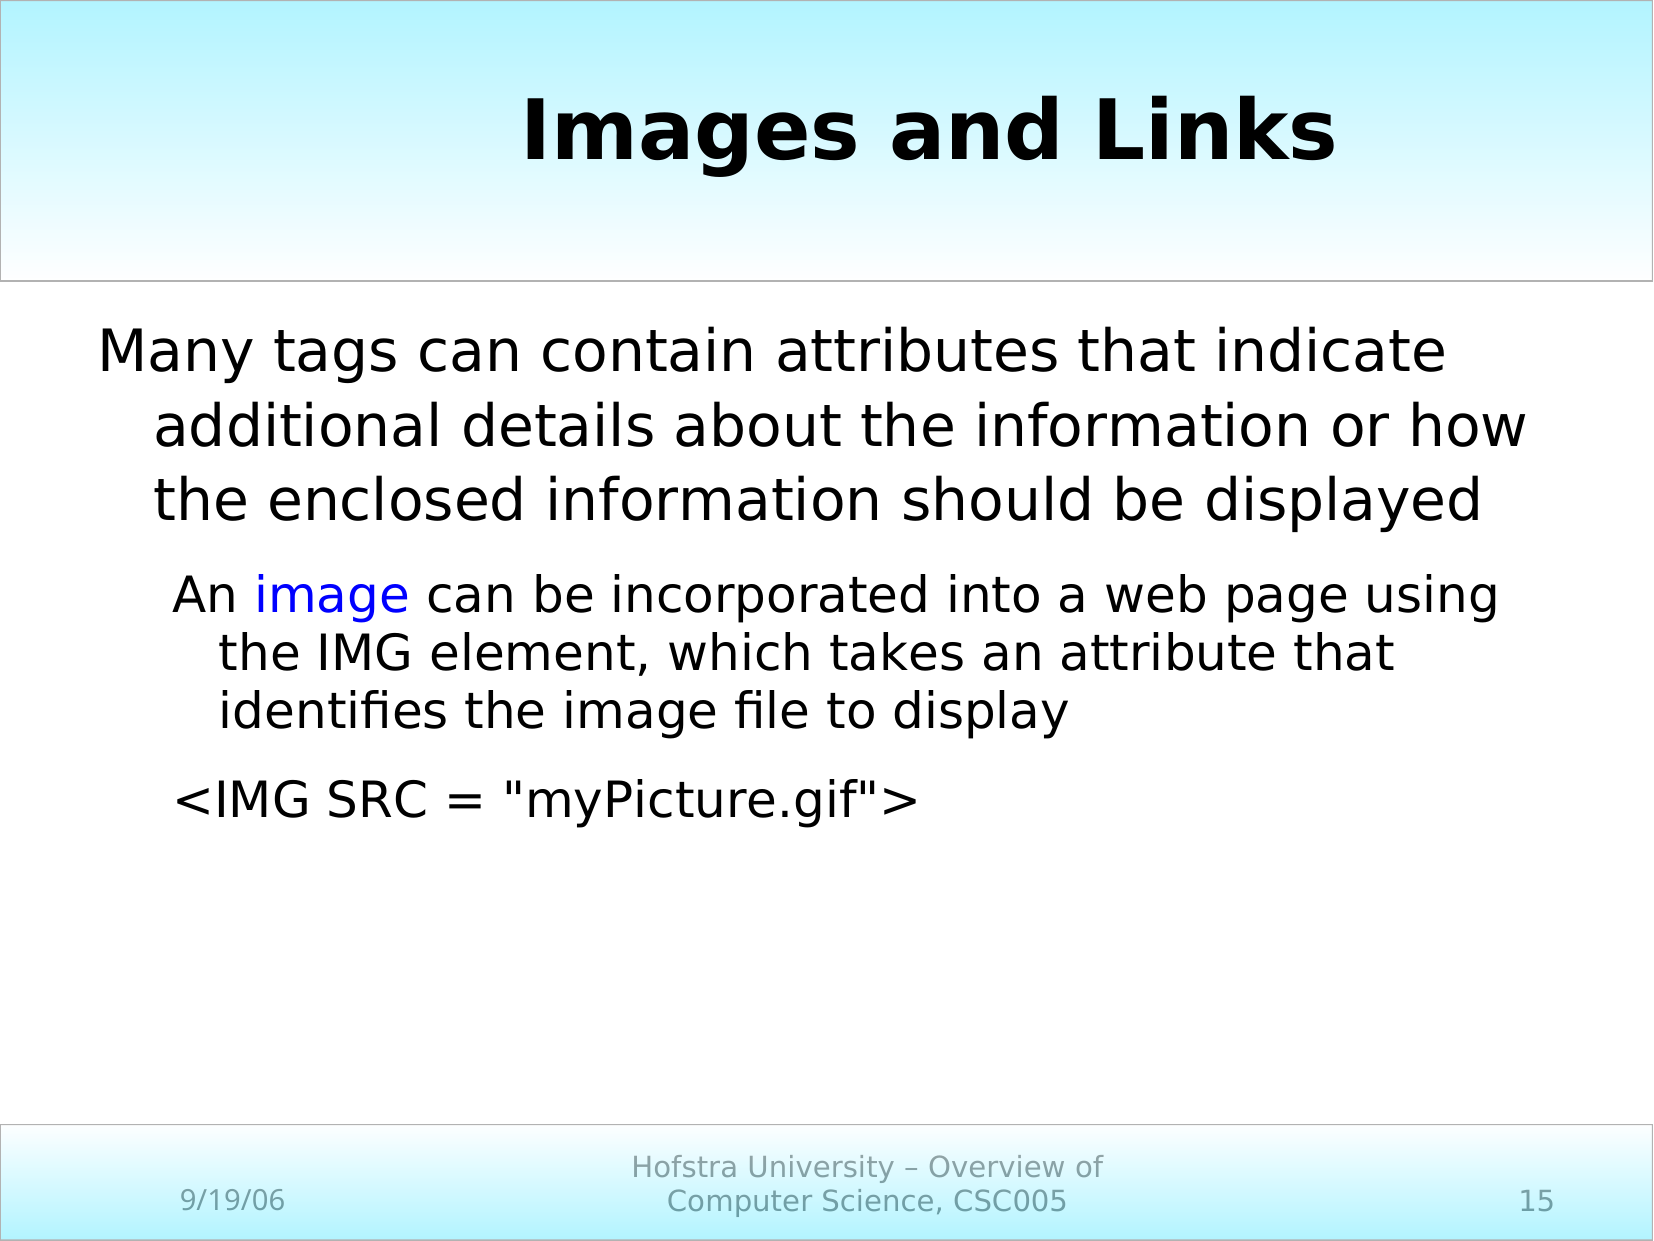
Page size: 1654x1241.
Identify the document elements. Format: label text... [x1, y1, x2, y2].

list Many tags can contain attributes that indicate additional details about the information or how the enclosed information should be displayed An image can be incorporated into a web page using the IMG element, which takes an attribute that identifies the image file to display <IMG SRC = "myPicture.gif"> [82, 303, 1571, 1131]
title Images and Links [247, 27, 1612, 235]
